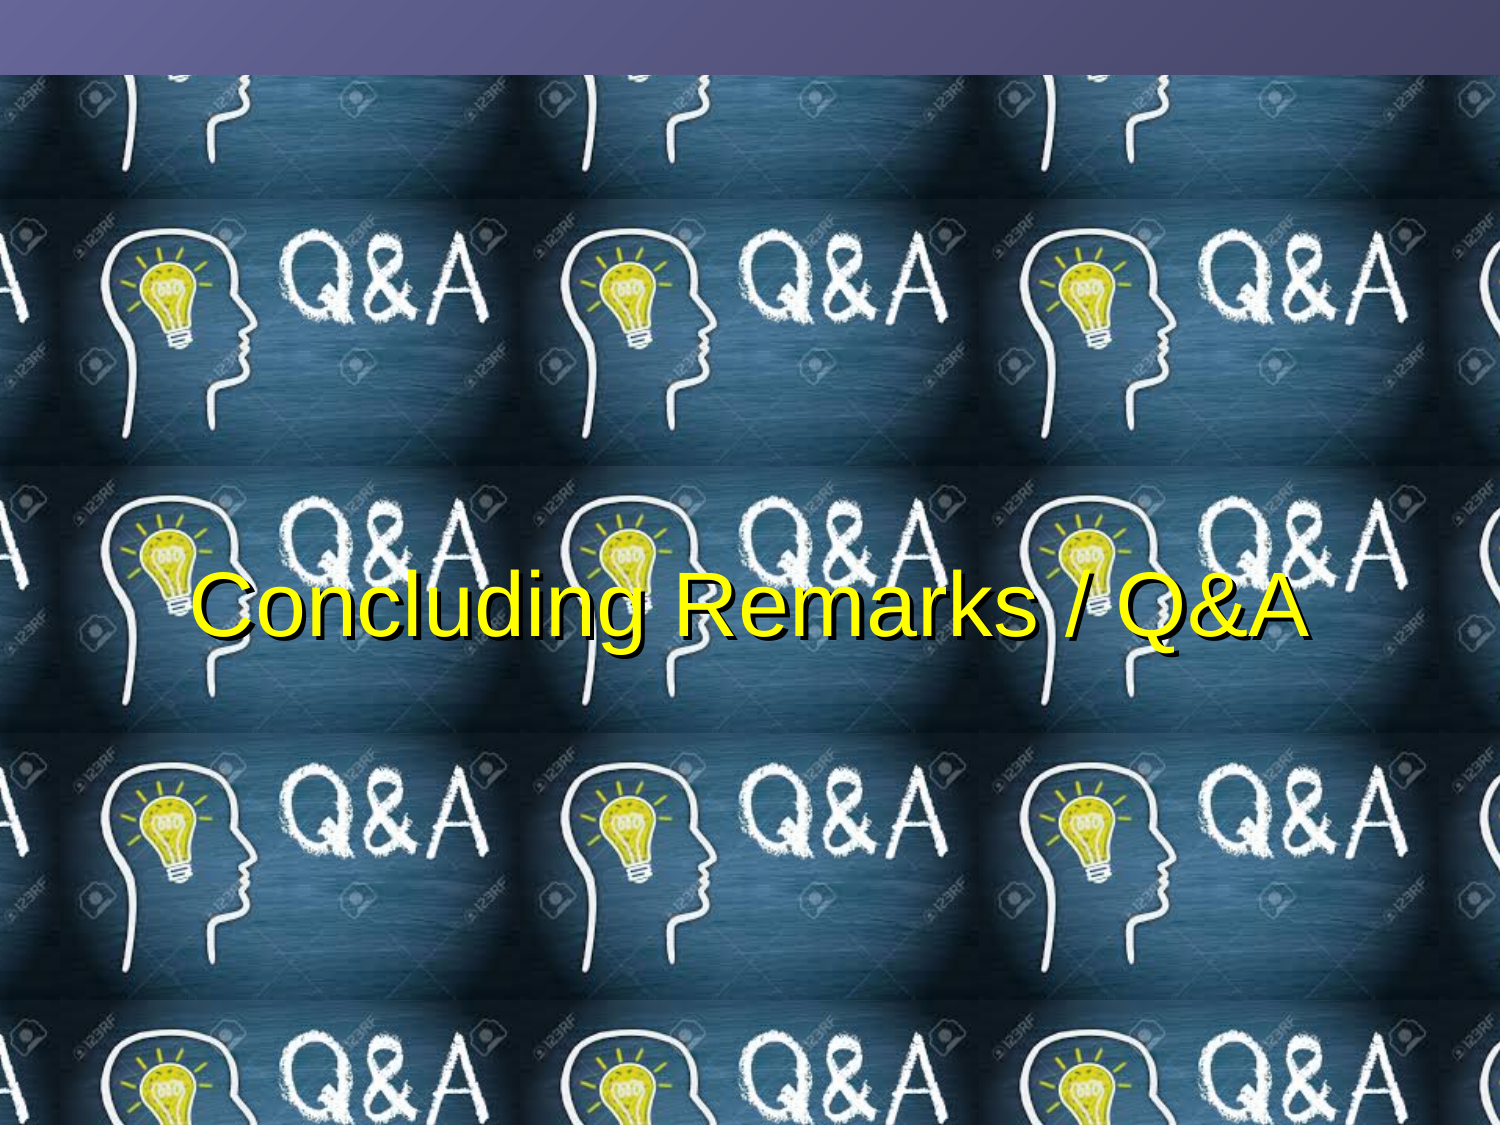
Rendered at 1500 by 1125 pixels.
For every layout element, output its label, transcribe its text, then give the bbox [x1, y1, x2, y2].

title Concluding Remarks / Q&A [0, 75, 1500, 1125]
